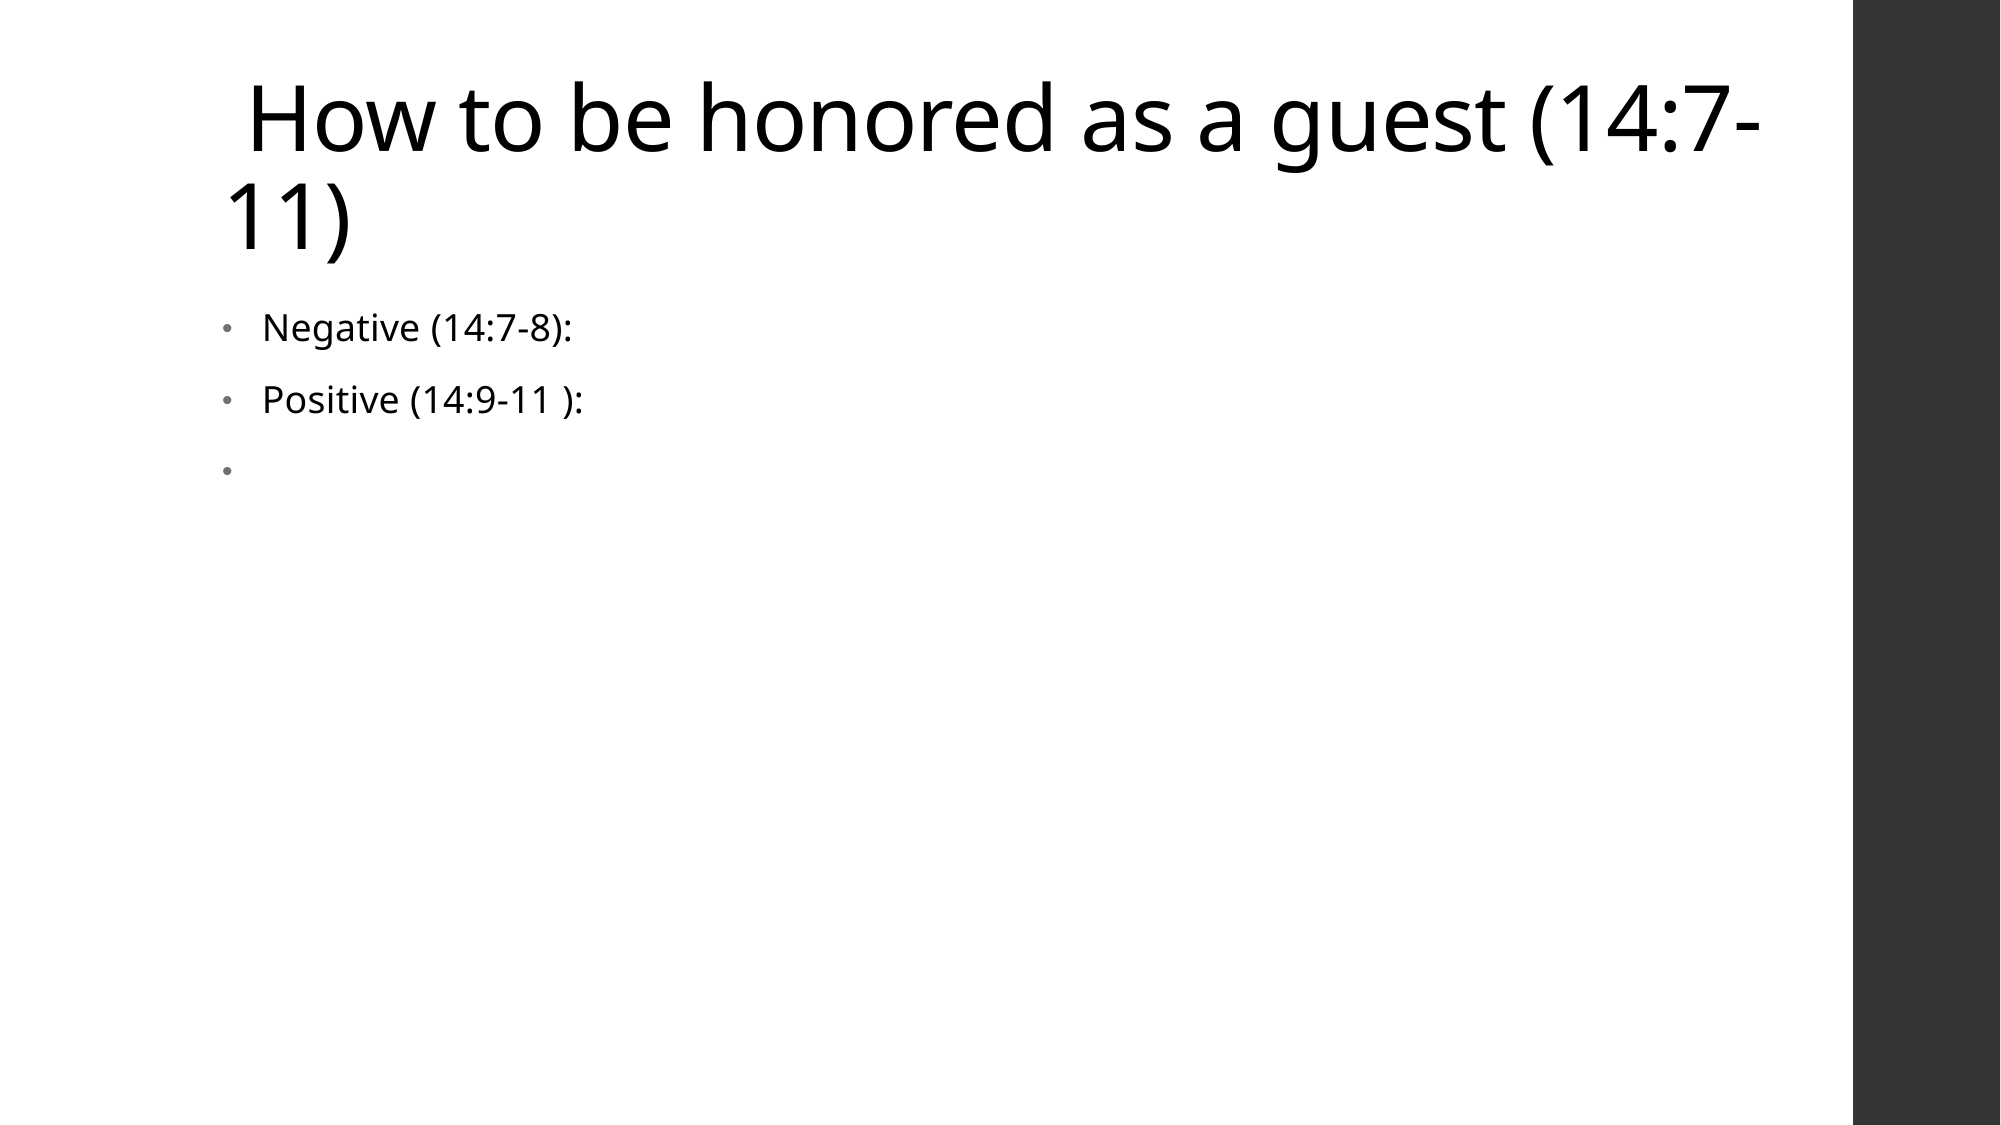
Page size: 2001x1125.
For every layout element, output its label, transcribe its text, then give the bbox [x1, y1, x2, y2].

list Negative (14:7-8): Positive (14:9-11 ): [206, 299, 1617, 1014]
title How to be honored as a guest (14:7-11) [206, 60, 1797, 278]
